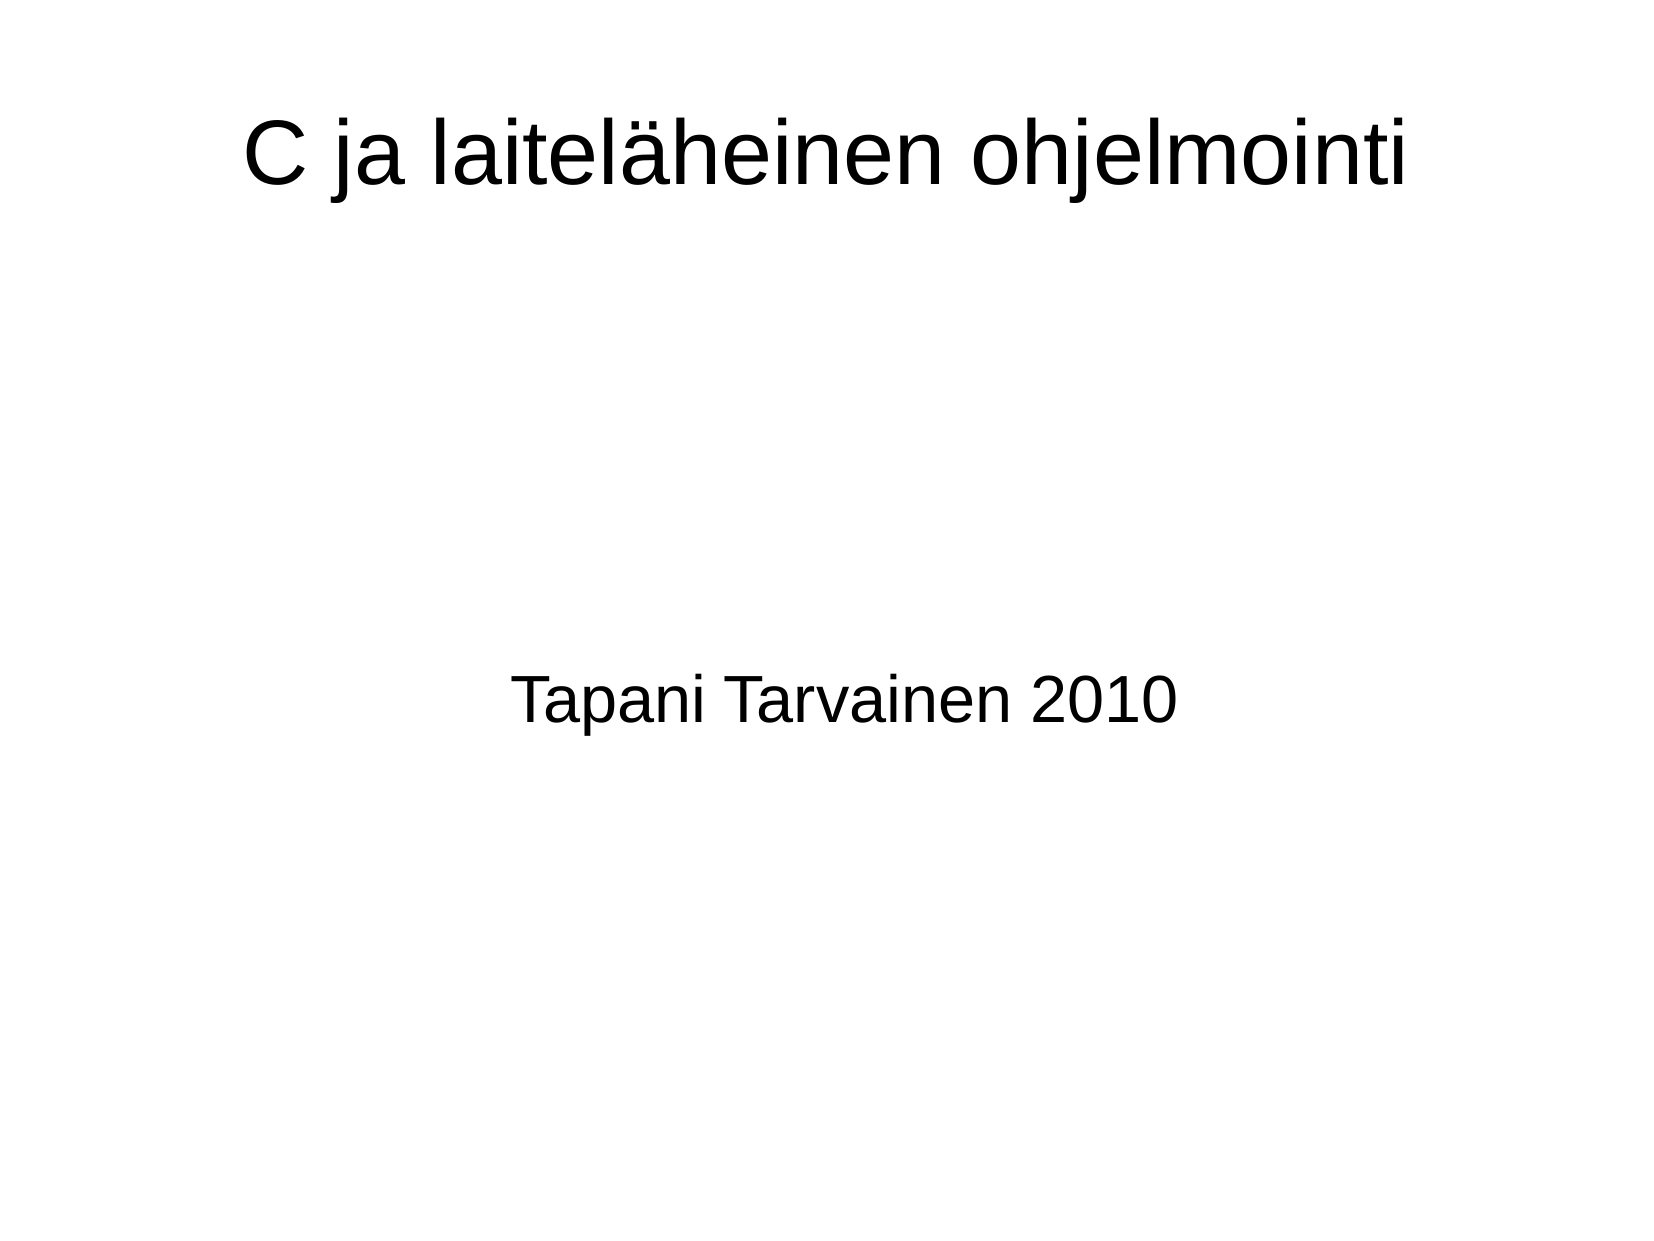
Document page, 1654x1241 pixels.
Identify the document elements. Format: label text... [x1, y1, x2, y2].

title C ja laiteläheinen ohjelmointi [82, 56, 1571, 250]
subtitle Tapani Tarvainen 2010 [82, 297, 1571, 1102]
